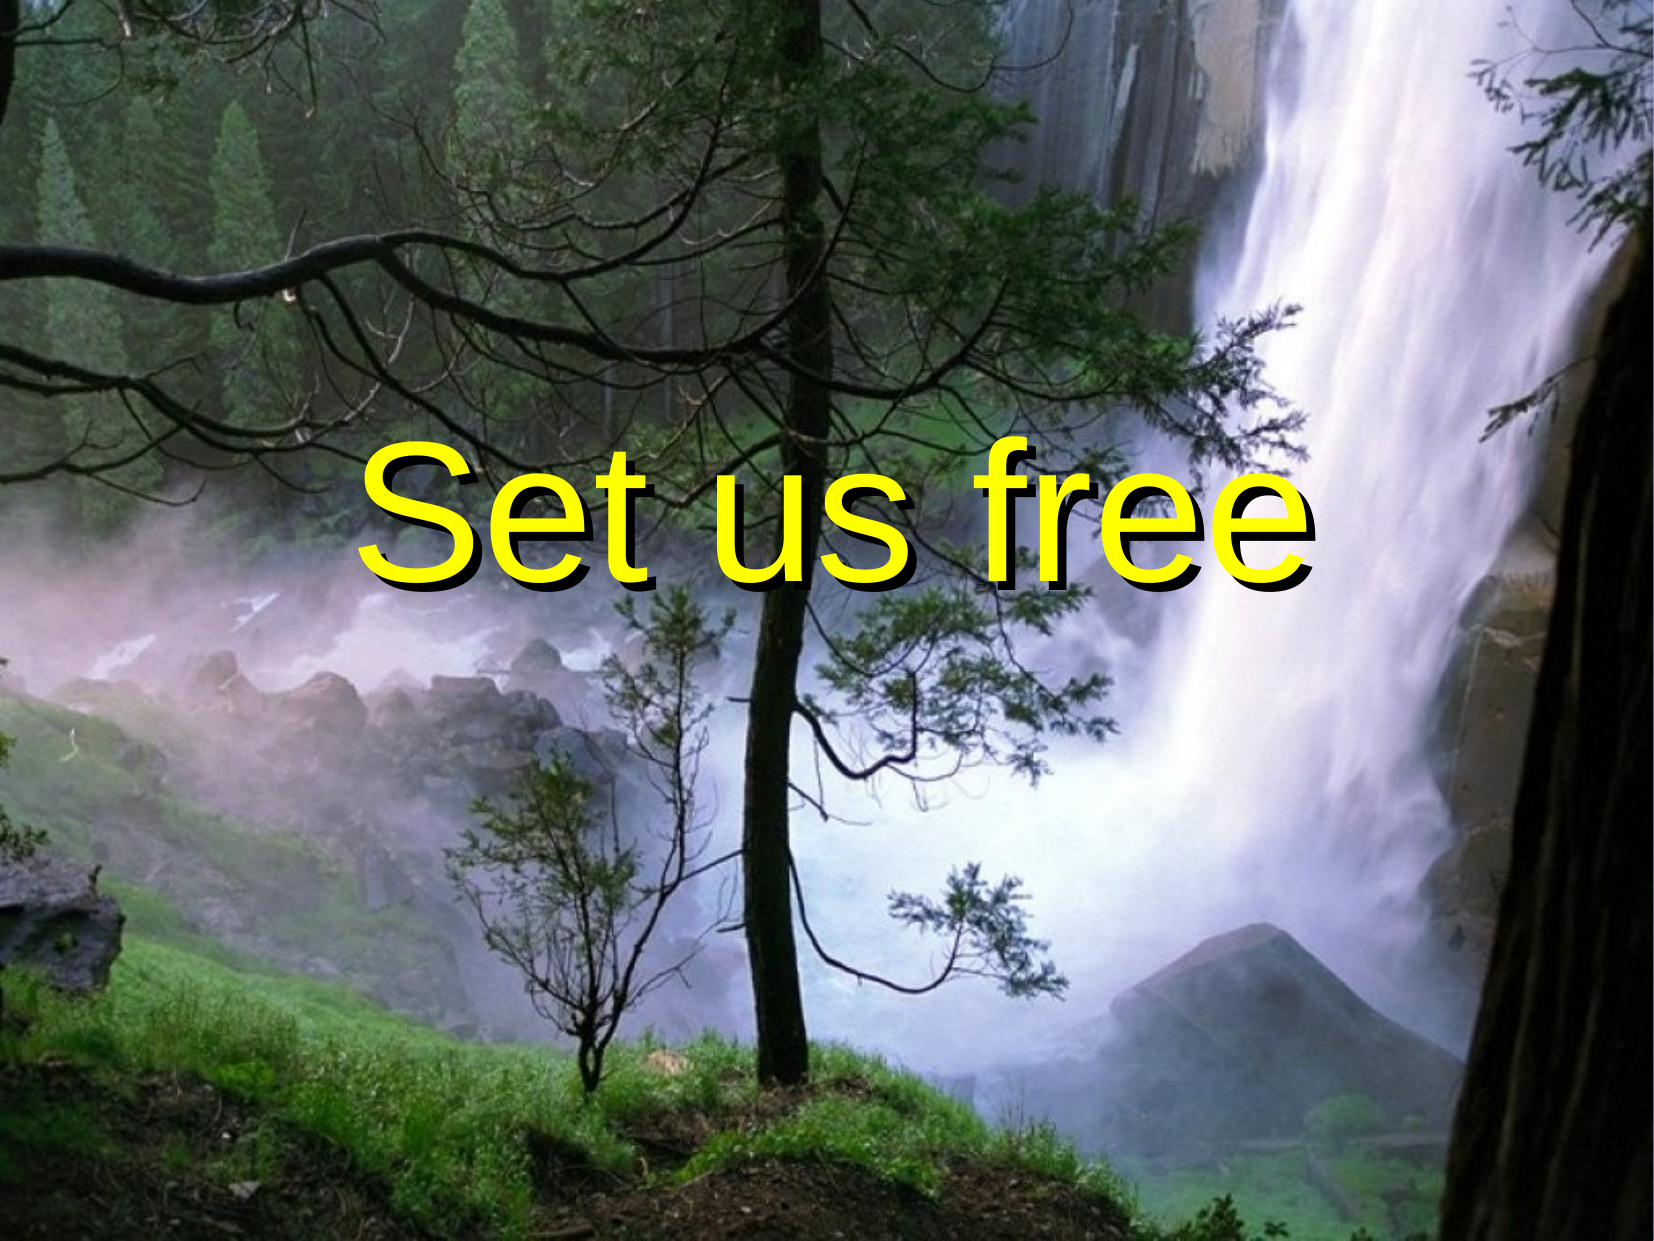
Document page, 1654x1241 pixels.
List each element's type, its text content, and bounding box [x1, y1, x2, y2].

title Set us free [88, 400, 1577, 625]
picture [0, 0, 1654, 1241]
